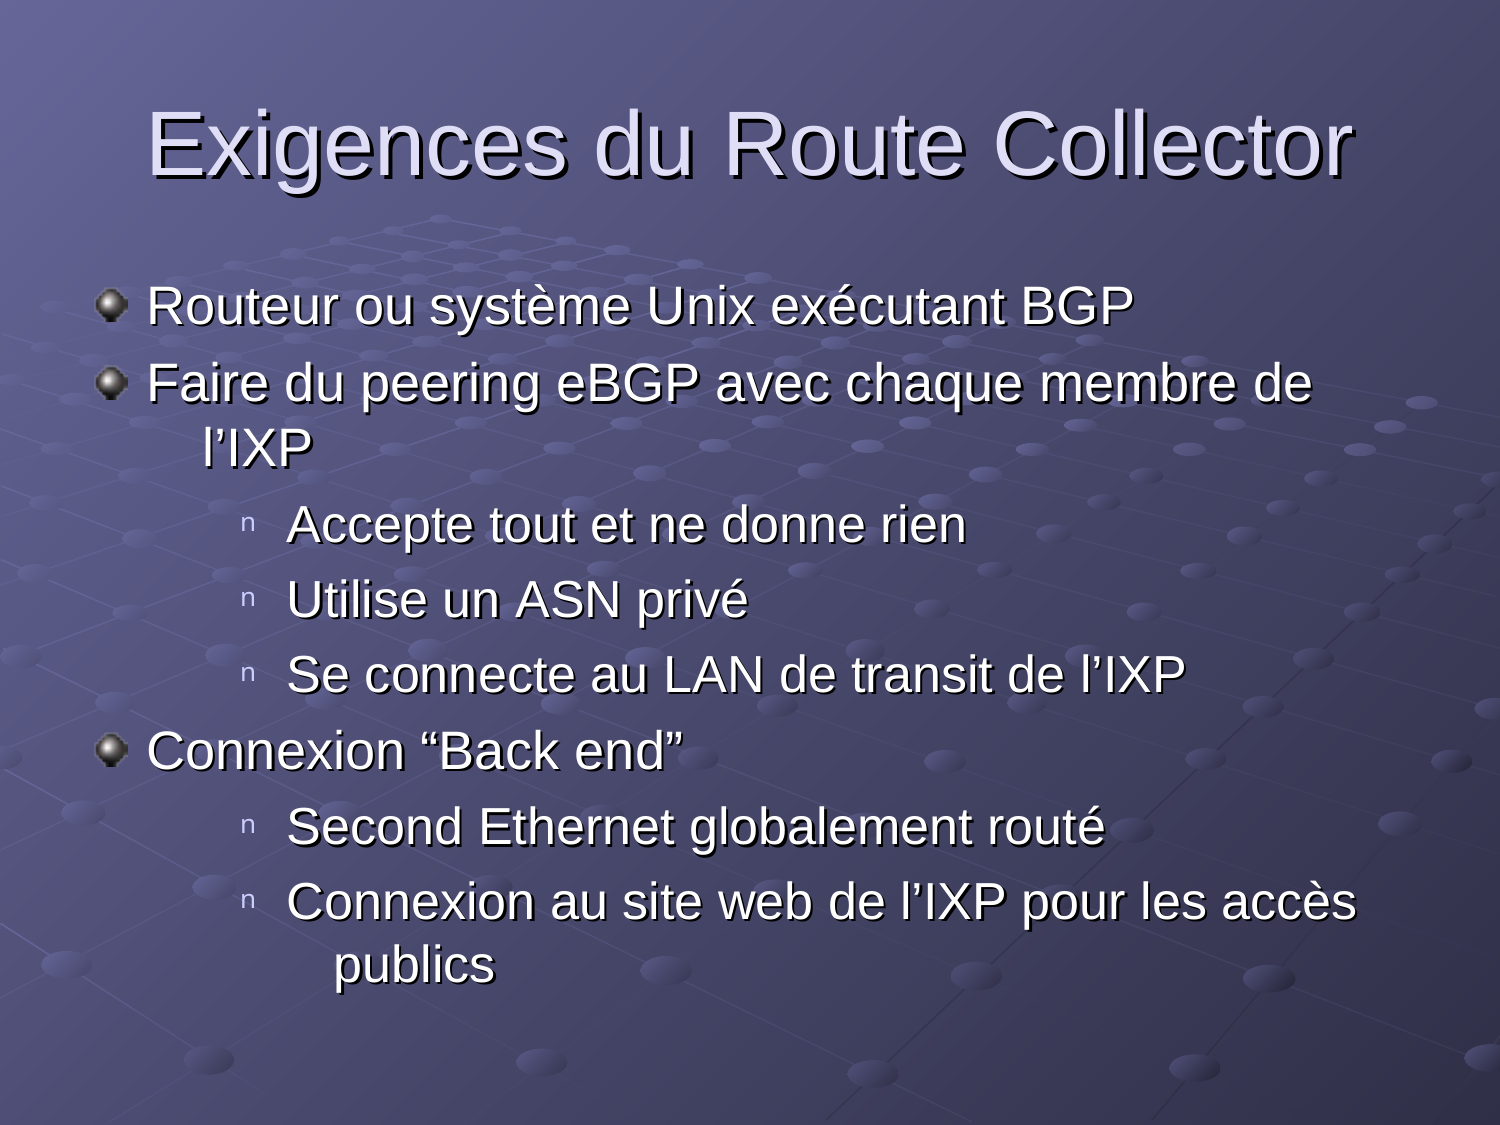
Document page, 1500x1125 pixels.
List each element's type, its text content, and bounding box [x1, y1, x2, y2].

list Routeur ou système Unix exécutant BGP Faire du peering eBGP avec chaque membre de l’IXP Accepte tout et ne donne rien Utilise un ASN privé Se connecte au LAN de transit de l’IXP Connexion “Back end” Second Ethernet globalement routé Connexion au site web de l’IXP pour les accès publics [75, 262, 1426, 1007]
title Exigences du Route Collector [75, 45, 1426, 233]
